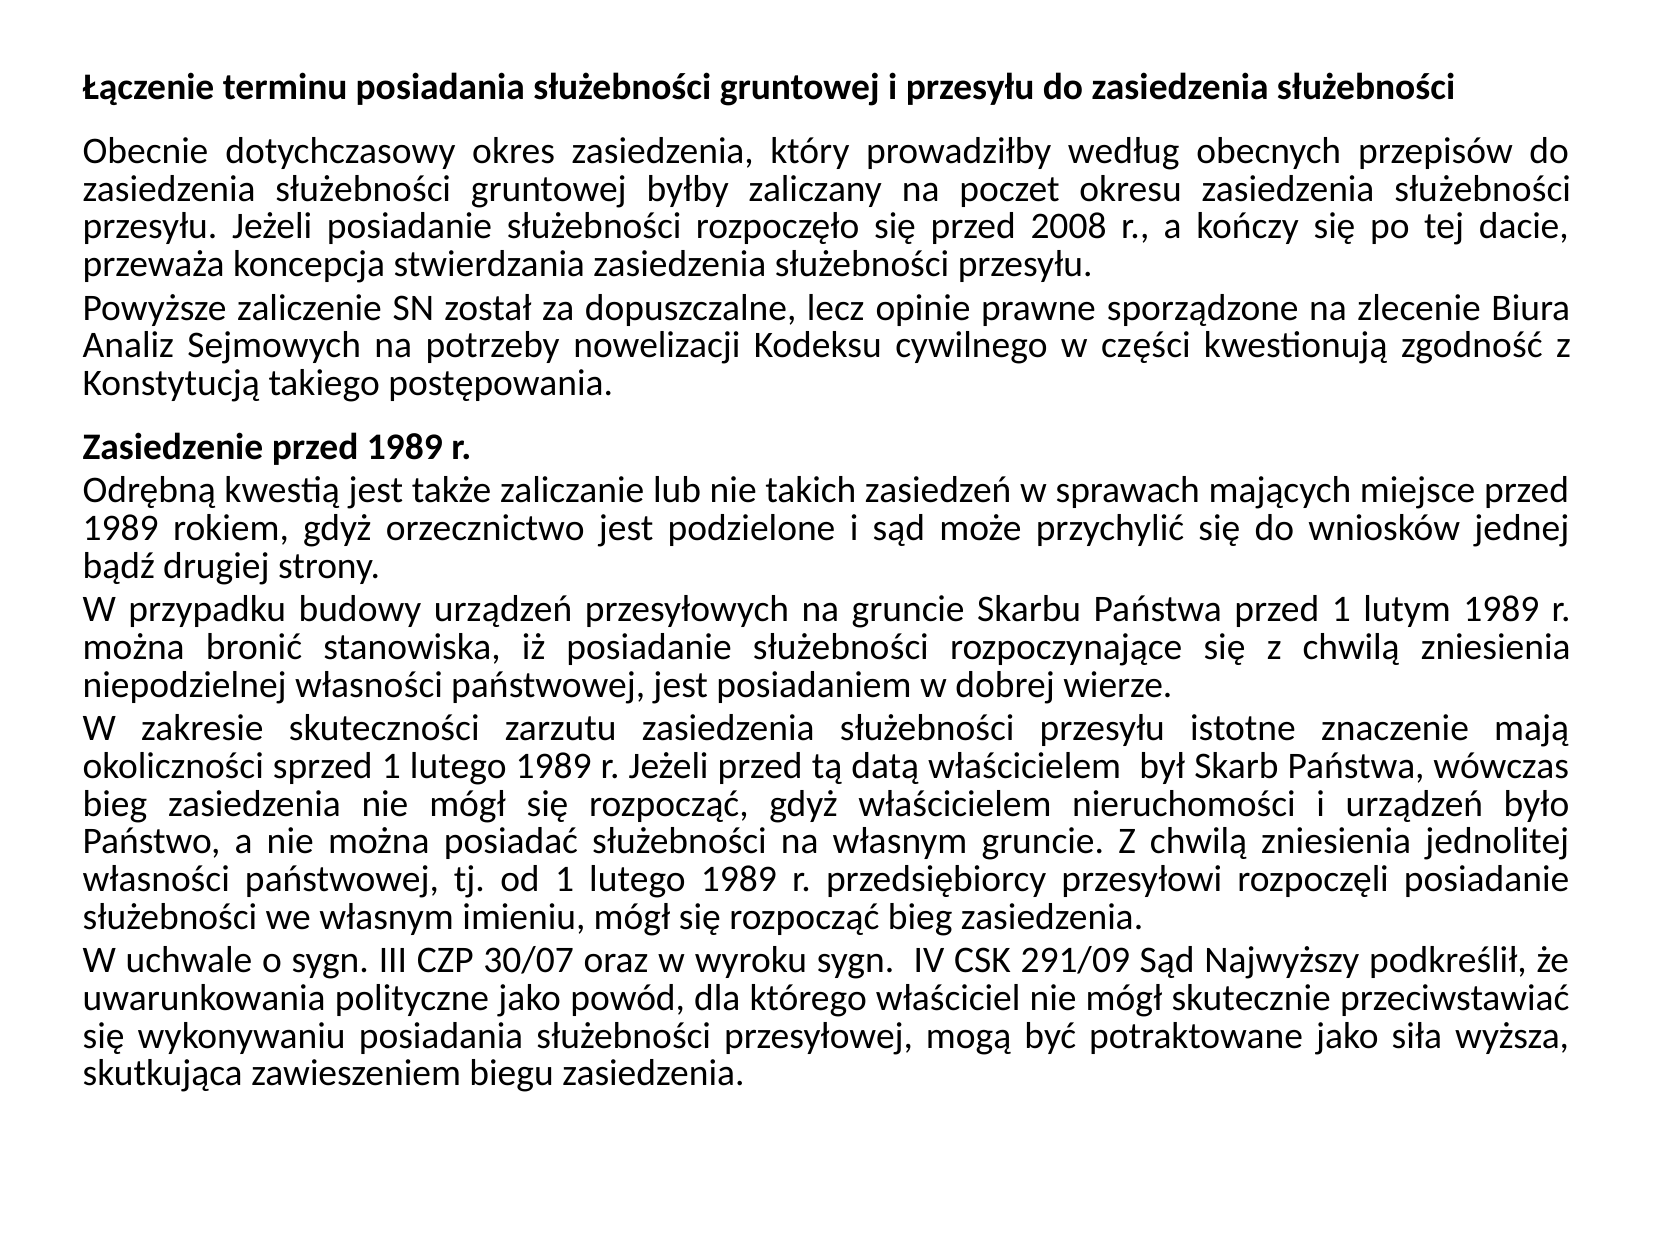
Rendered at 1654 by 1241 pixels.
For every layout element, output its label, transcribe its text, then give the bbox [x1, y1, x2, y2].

list Łączenie terminu posiadania służebności gruntowej i przesyłu do zasiedzenia służebności Obecnie dotychczasowy okres zasiedzenia, który prowadziłby według obecnych przepisów do zasiedzenia służebności gruntowej byłby zaliczany na poczet okresu zasiedzenia służebności przesyłu. Jeżeli posiadanie służebności rozpoczęło się przed 2008 r., a kończy się po tej dacie, przeważa koncepcja stwierdzania zasiedzenia służebności przesyłu. Powyższe zaliczenie SN został za dopuszczalne, lecz opinie prawne sporządzone na zlecenie Biura Analiz Sejmowych na potrzeby nowelizacji Kodeksu cywilnego w części kwestionują zgodność z Konstytucją takiego postępowania. Zasiedzenie przed 1989 r. Odrębną kwestią jest także zaliczanie lub nie takich zasiedzeń w sprawach mających miejsce przed 1989 rokiem, gdyż orzecznictwo jest podzielone i sąd może przychylić się do wniosków jednej bądź drugiej strony. W przypadku budowy urządzeń przesyłowych na gruncie Skarbu Państwa przed 1 lutym 1989 r. można bronić stanowiska, iż posiadanie służebności rozpoczynające się z chwilą zniesienia niepodzielnej własności państwowej, jest posiadaniem w dobrej wierze. W zakresie skuteczności zarzutu zasiedzenia służebności przesyłu istotne znaczenie mają okoliczności sprzed 1 lutego 1989 r. Jeżeli przed tą datą właścicielem był Skarb Państwa, wówczas bieg zasiedzenia nie mógł się rozpocząć, gdyż właścicielem nieruchomości i urządzeń było Państwo, a nie można posiadać służebności na własnym gruncie. Z chwilą zniesienia jednolitej własności państwowej, tj. od 1 lutego 1989 r. przedsiębiorcy przesyłowi rozpoczęli posiadanie służebności we własnym imieniu, mógł się rozpocząć bieg zasiedzenia. W uchwale o sygn. III CZP 30/07 oraz w wyroku sygn. IV CSK 291/09 Sąd Najwyższy podkreślił, że uwarunkowania polityczne jako powód, dla którego właściciel nie mógł skutecznie przeciwstawiać się wykonywaniu posiadania służebności przesyłowej, mogą być potraktowane jako siła wyższa, skutkująca zawieszeniem biegu zasiedzenia. [82, 70, 1571, 1109]
